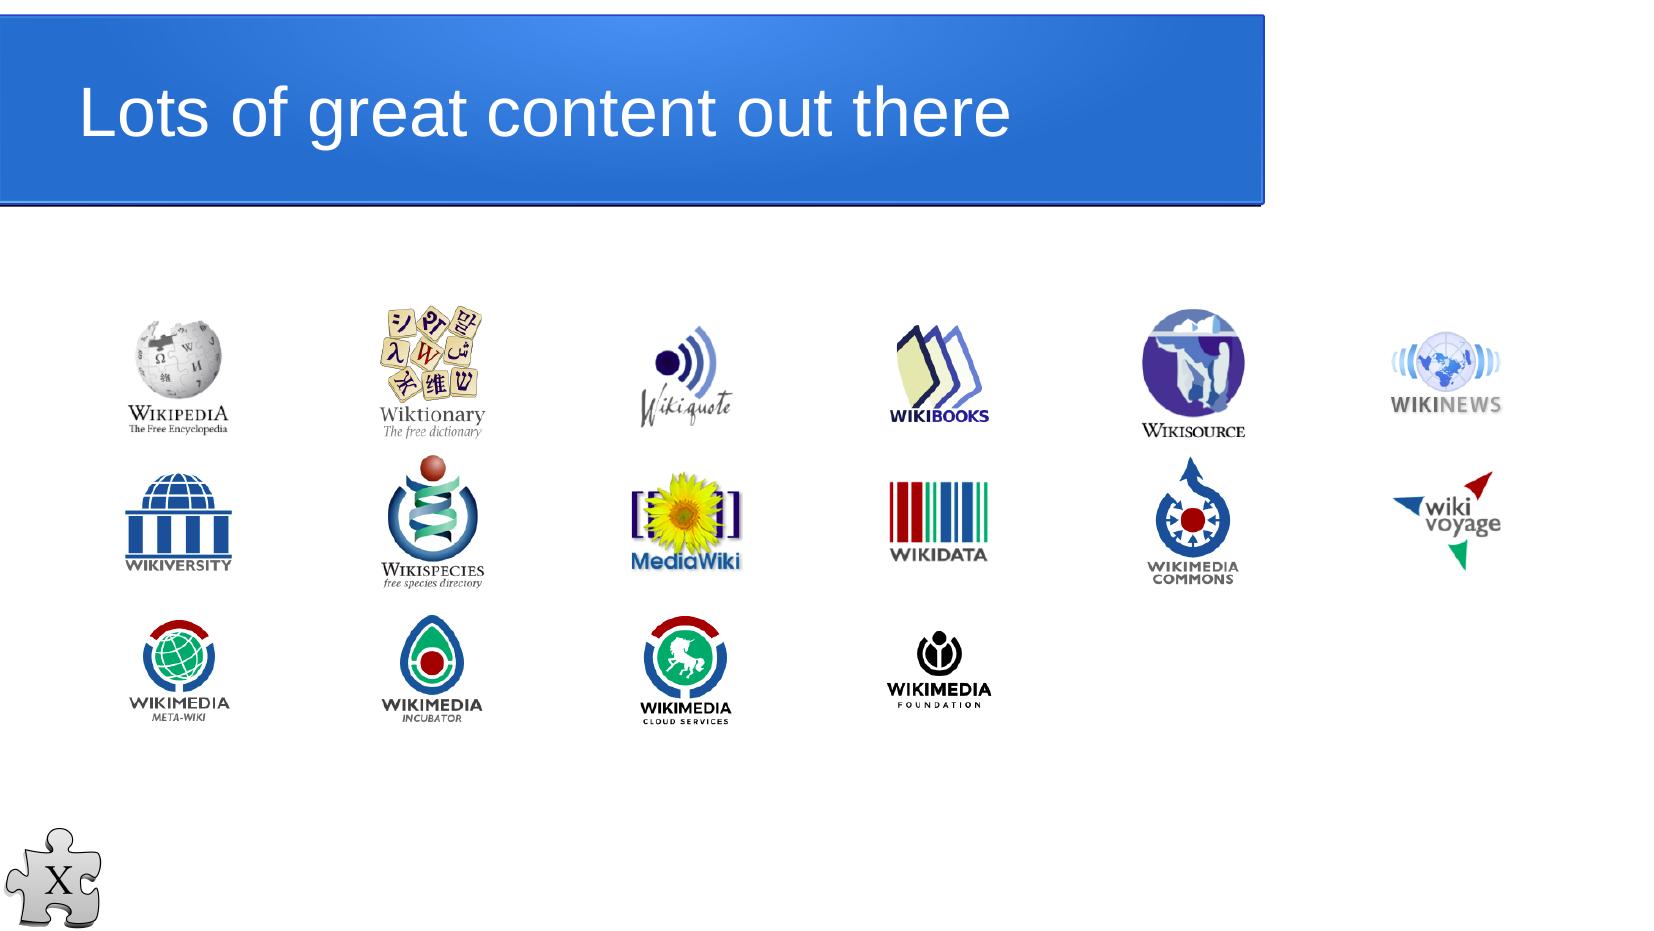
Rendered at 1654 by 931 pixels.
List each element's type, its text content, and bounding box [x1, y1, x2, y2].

title Lots of great content out there [78, 35, 1231, 189]
picture [110, 276, 1526, 736]
picture [0, 825, 106, 931]
